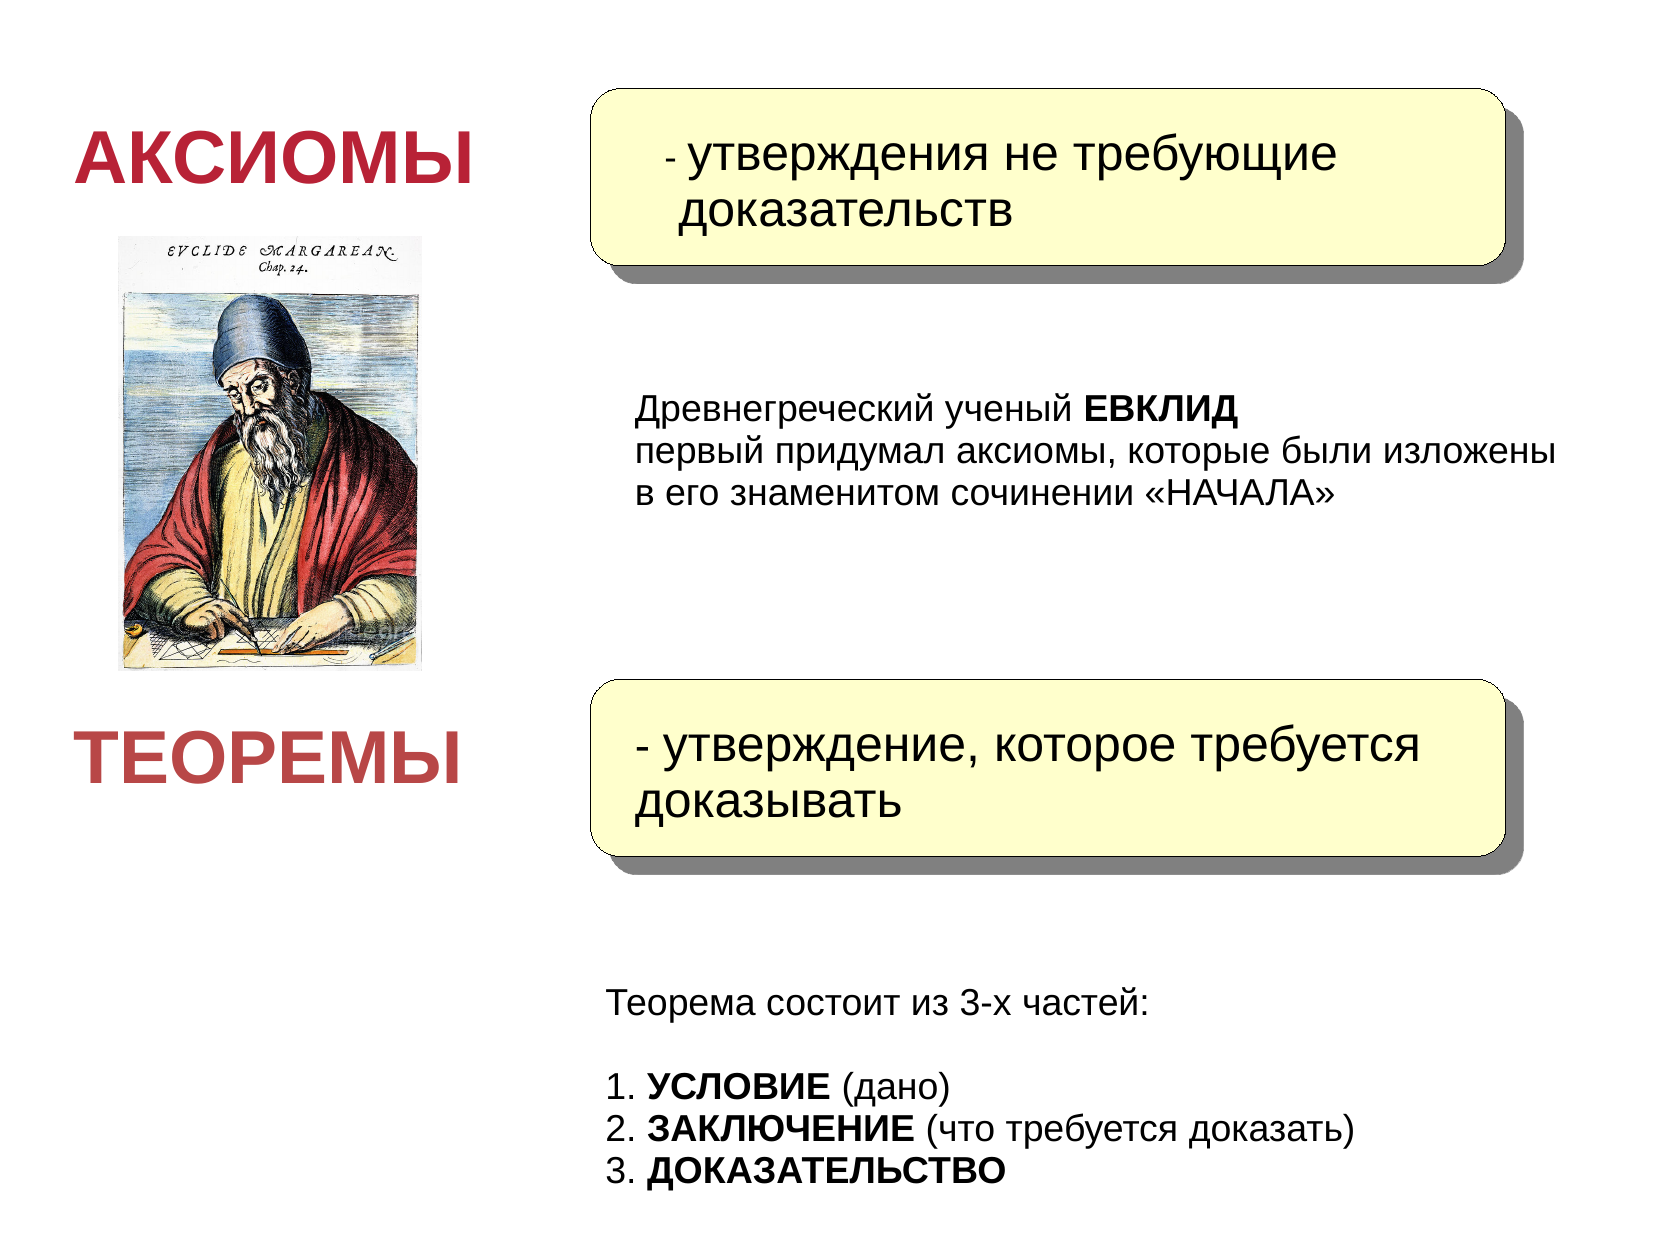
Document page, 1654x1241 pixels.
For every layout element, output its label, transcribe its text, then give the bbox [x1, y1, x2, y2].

text_box [590, 88, 1506, 266]
picture [118, 236, 422, 671]
text_box - утверждения не требующие доказательств [649, 118, 1354, 245]
text_box [590, 679, 1506, 857]
text_box - утверждение, которое требуется доказывать [620, 708, 1451, 835]
text_box Древнегреческий ученый ЕВКЛИД первый придумал аксиомы, которые были изложены в его знаменитом сочинении «НАЧАЛА» [620, 379, 1583, 523]
text_box ТЕОРЕМЫ [59, 708, 479, 808]
text_box Теорема состоит из 3-х частей: 1. УСЛОВИЕ (дано) 2. ЗАКЛЮЧЕНИЕ (что требуется доказать) 3. ДОКАЗАТЕЛЬСТВО [590, 974, 1369, 1204]
text_box АКСИОМЫ [59, 107, 491, 207]
